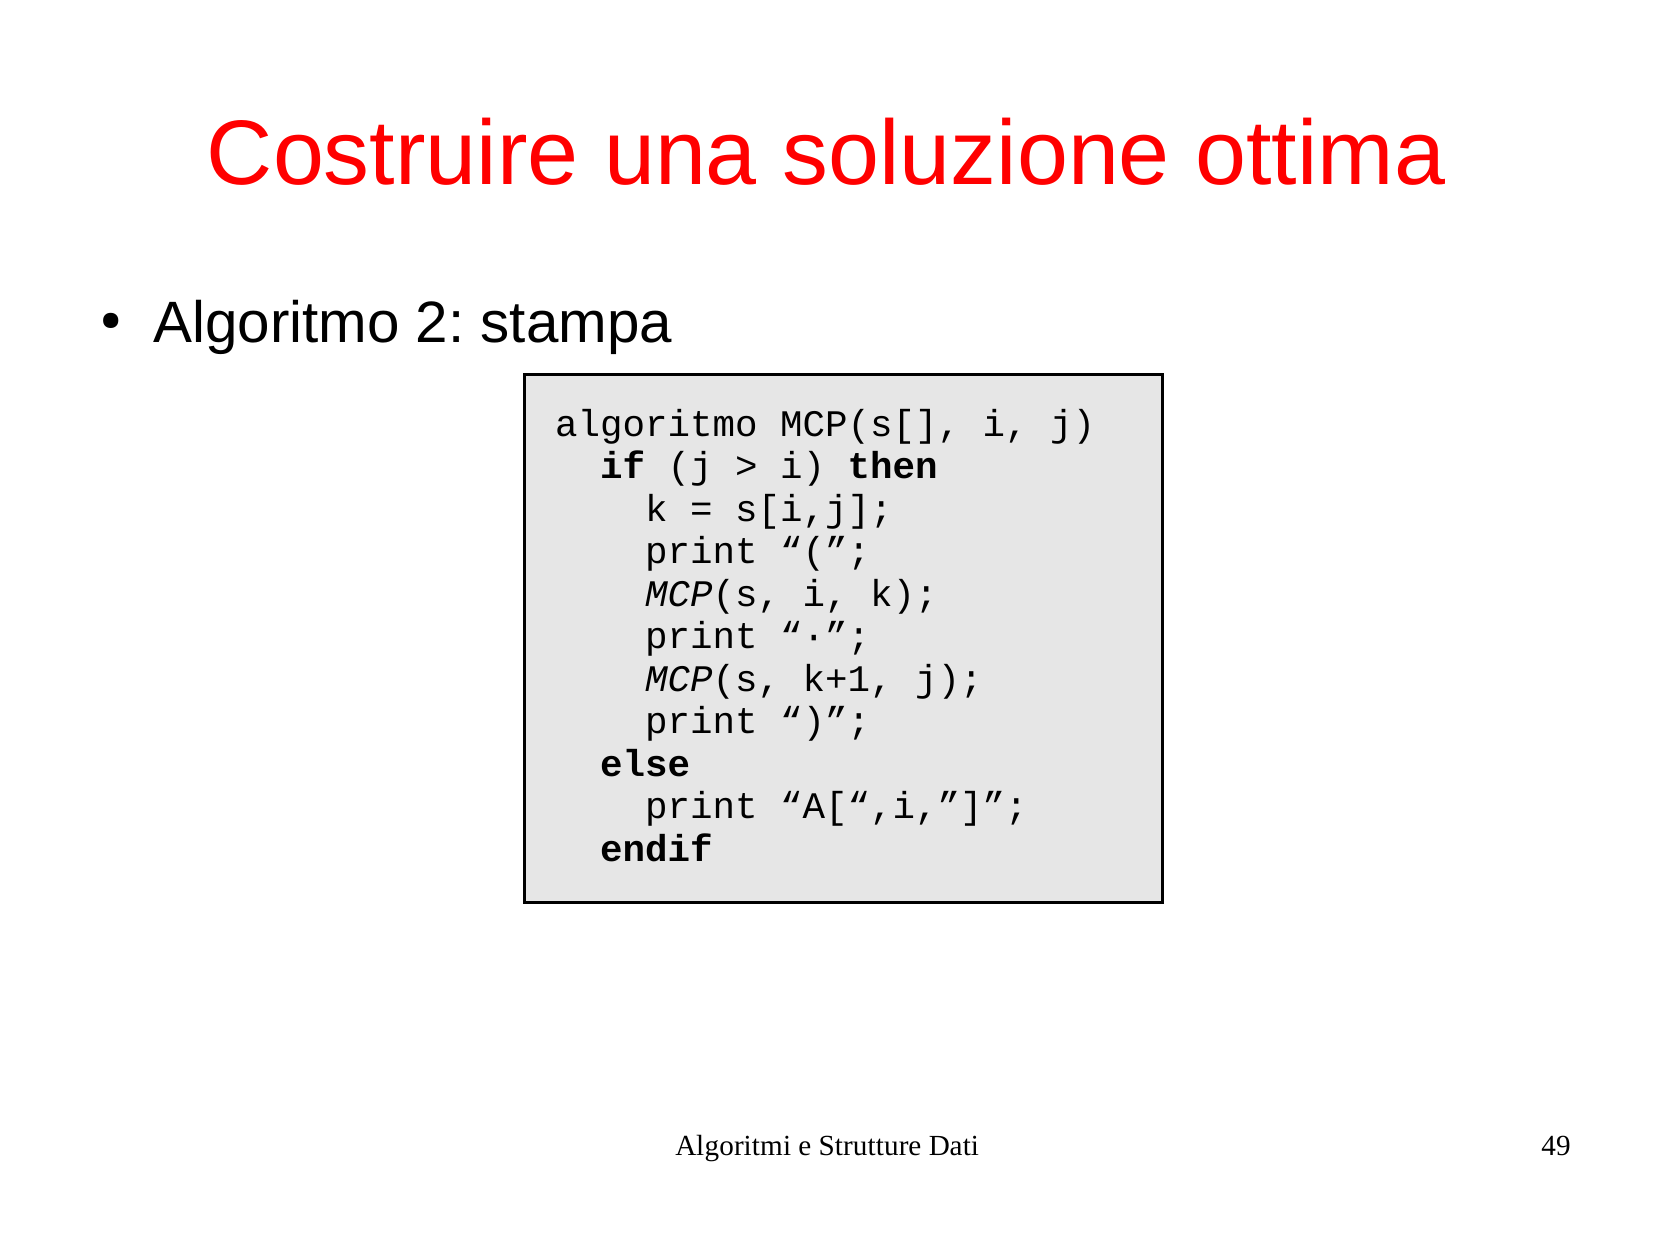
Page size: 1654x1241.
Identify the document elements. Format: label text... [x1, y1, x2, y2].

title Costruire una soluzione ottima [82, 49, 1571, 257]
text_box algoritmo MCP(s[], i, j) if (j > i) then k = s[i,j]; print “(”; MCP(s, i, k); print “∙”; MCP(s, k+1, j); print “)”; else print “A[“,i,”]”; endif [524, 374, 1163, 903]
list Algoritmo 2: stampa [82, 290, 1571, 1109]
